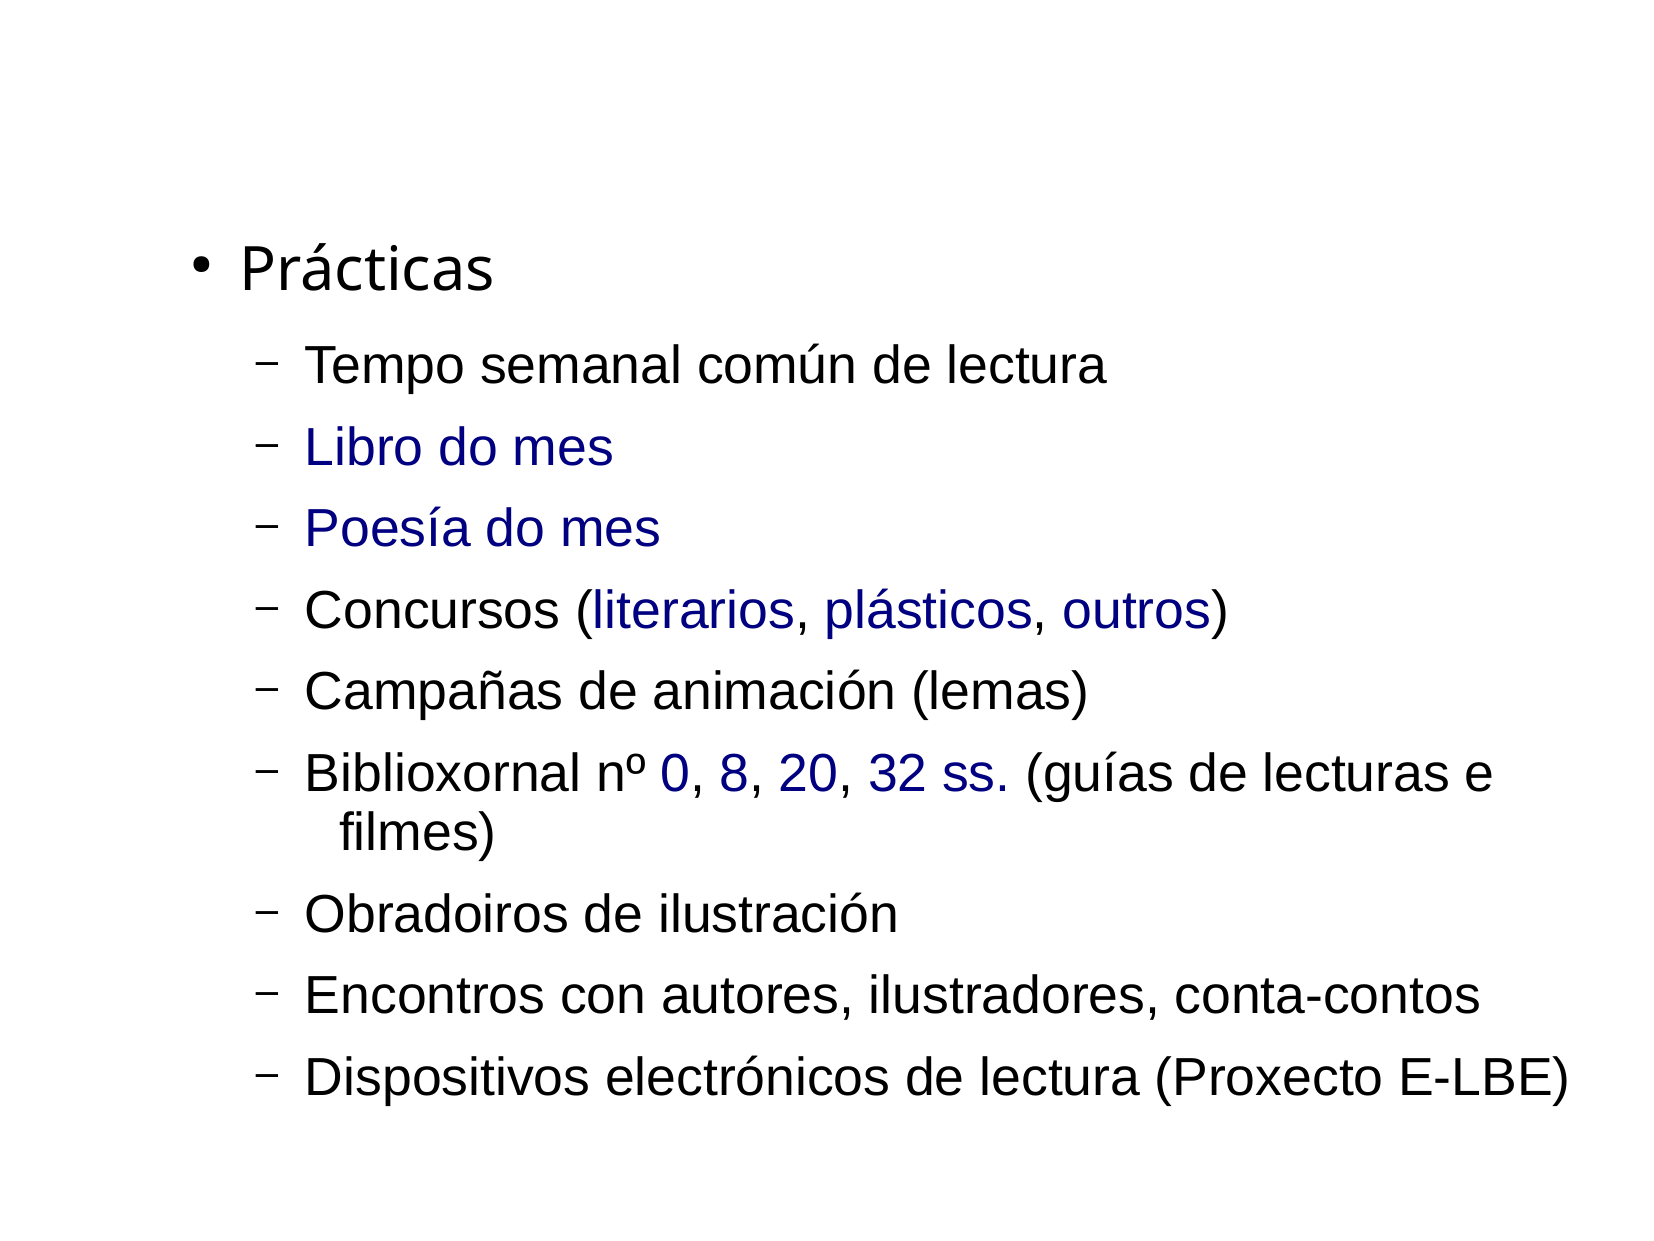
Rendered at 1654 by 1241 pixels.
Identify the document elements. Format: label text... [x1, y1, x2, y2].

list Prácticas Tempo semanal común de lectura Libro do mes Poesía do mes Concursos (literarios, plásticos, outros) Campañas de animación (lemas) Biblioxornal nº 0, 8, 20, 32 ss. (guías de lecturas e filmes) Obradoiros de ilustración Encontros con autores, ilustradores, conta-contos Dispositivos electrónicos de lectura (Proxecto E-LBE) [70, 224, 1583, 1134]
